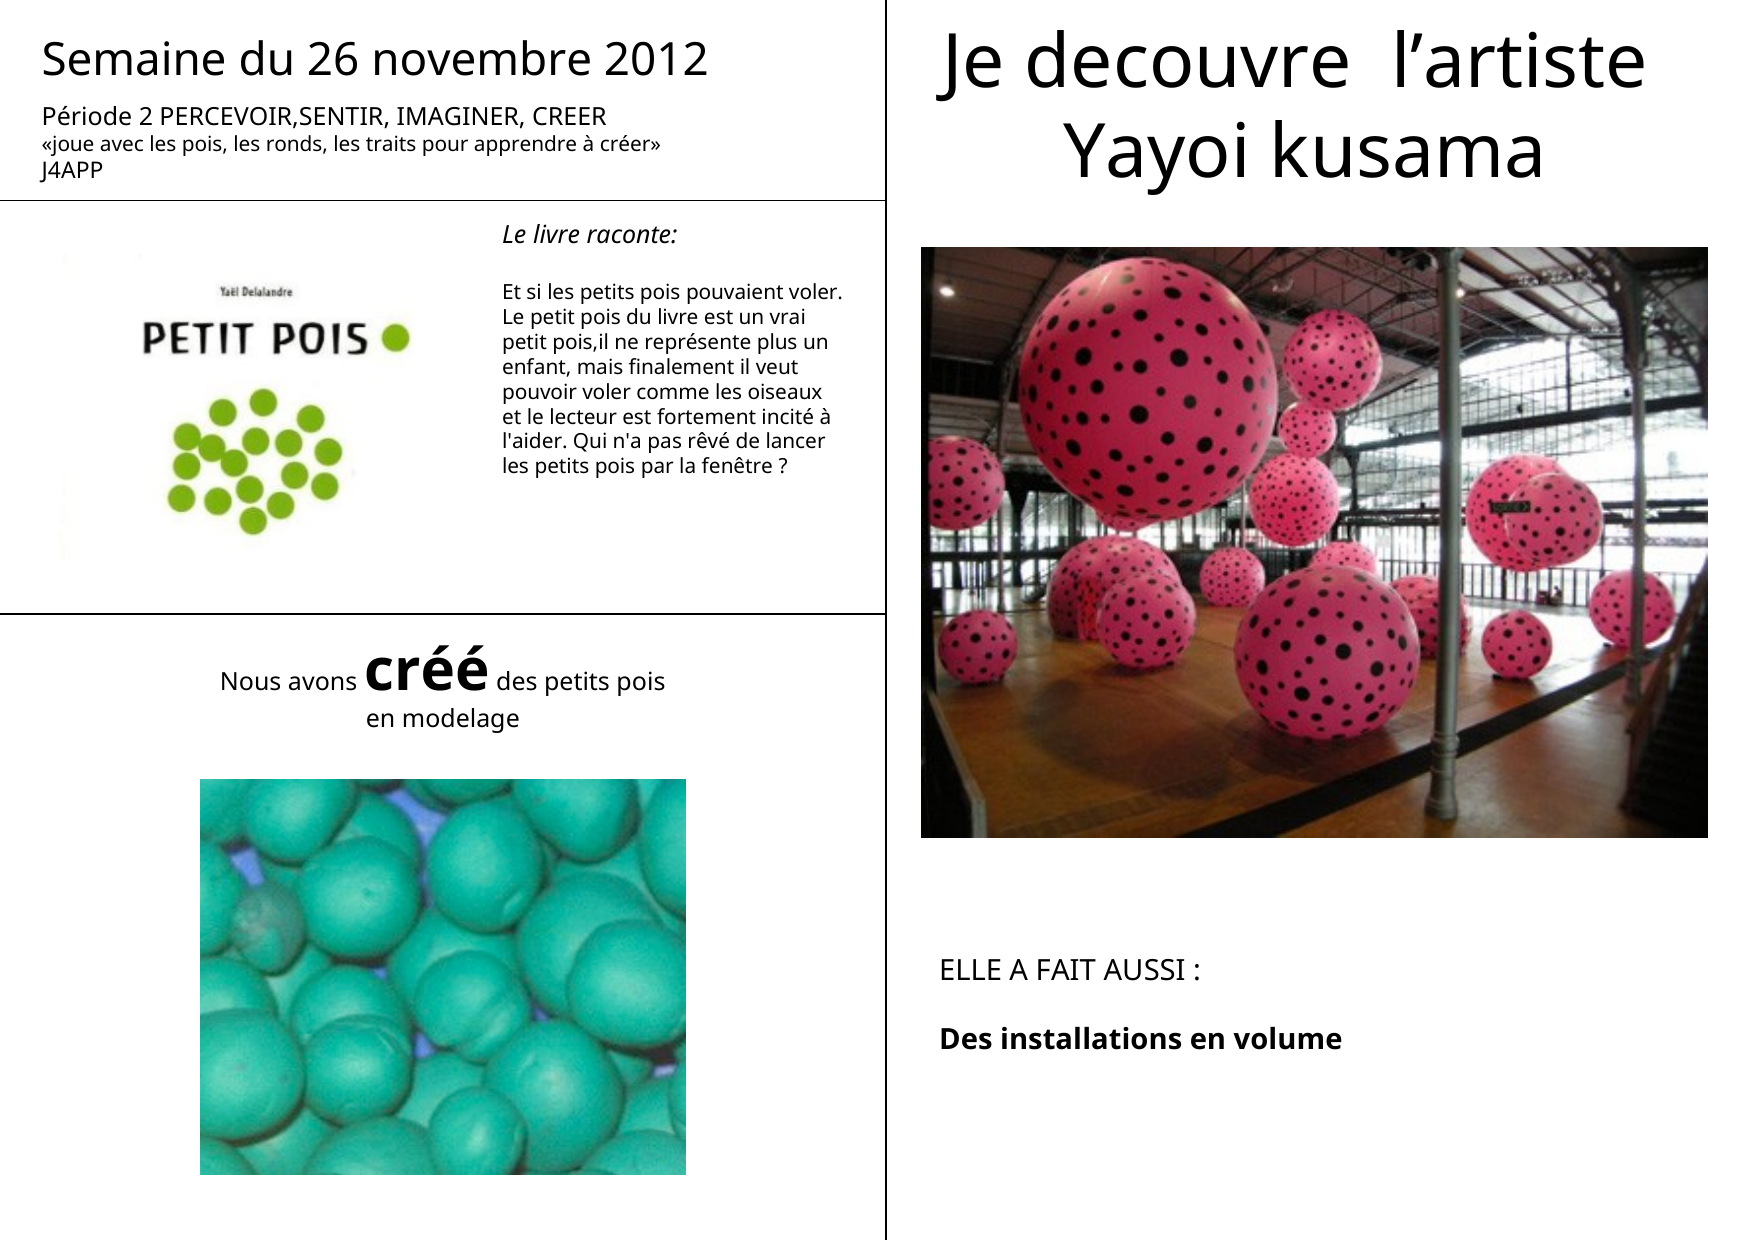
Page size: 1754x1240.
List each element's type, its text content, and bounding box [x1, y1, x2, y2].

picture [921, 247, 1708, 838]
text_box Nous avons créé des petits pois en modelage [35, 626, 851, 1240]
picture [200, 779, 686, 1175]
picture [59, 212, 451, 605]
text_box Semaine du 26 novembre 2012 [35, 23, 851, 94]
text_box Le livre raconte: Et si les petits pois pouvaient voler. Le petit pois du livre est un vrai petit pois,il ne représente plus un enfant, mais finalement il veut pouvoir voler comme les oiseaux et le lecteur est fortement incité à l'aider. Qui n'a pas rêvé de lancer les petits pois par la fenêtre ? [496, 212, 851, 591]
text_box Je decouvre l’artiste Yayoi kusama [897, 5, 1713, 190]
text_box Période 2 PERCEVOIR,SENTIR, IMAGINER, CREER «joue avec les pois, les ronds, les traits pour apprendre à créer» J4APP [35, 94, 851, 189]
text_box ELLE A FAIT AUSSI : Des installations en volume [933, 944, 1701, 1181]
